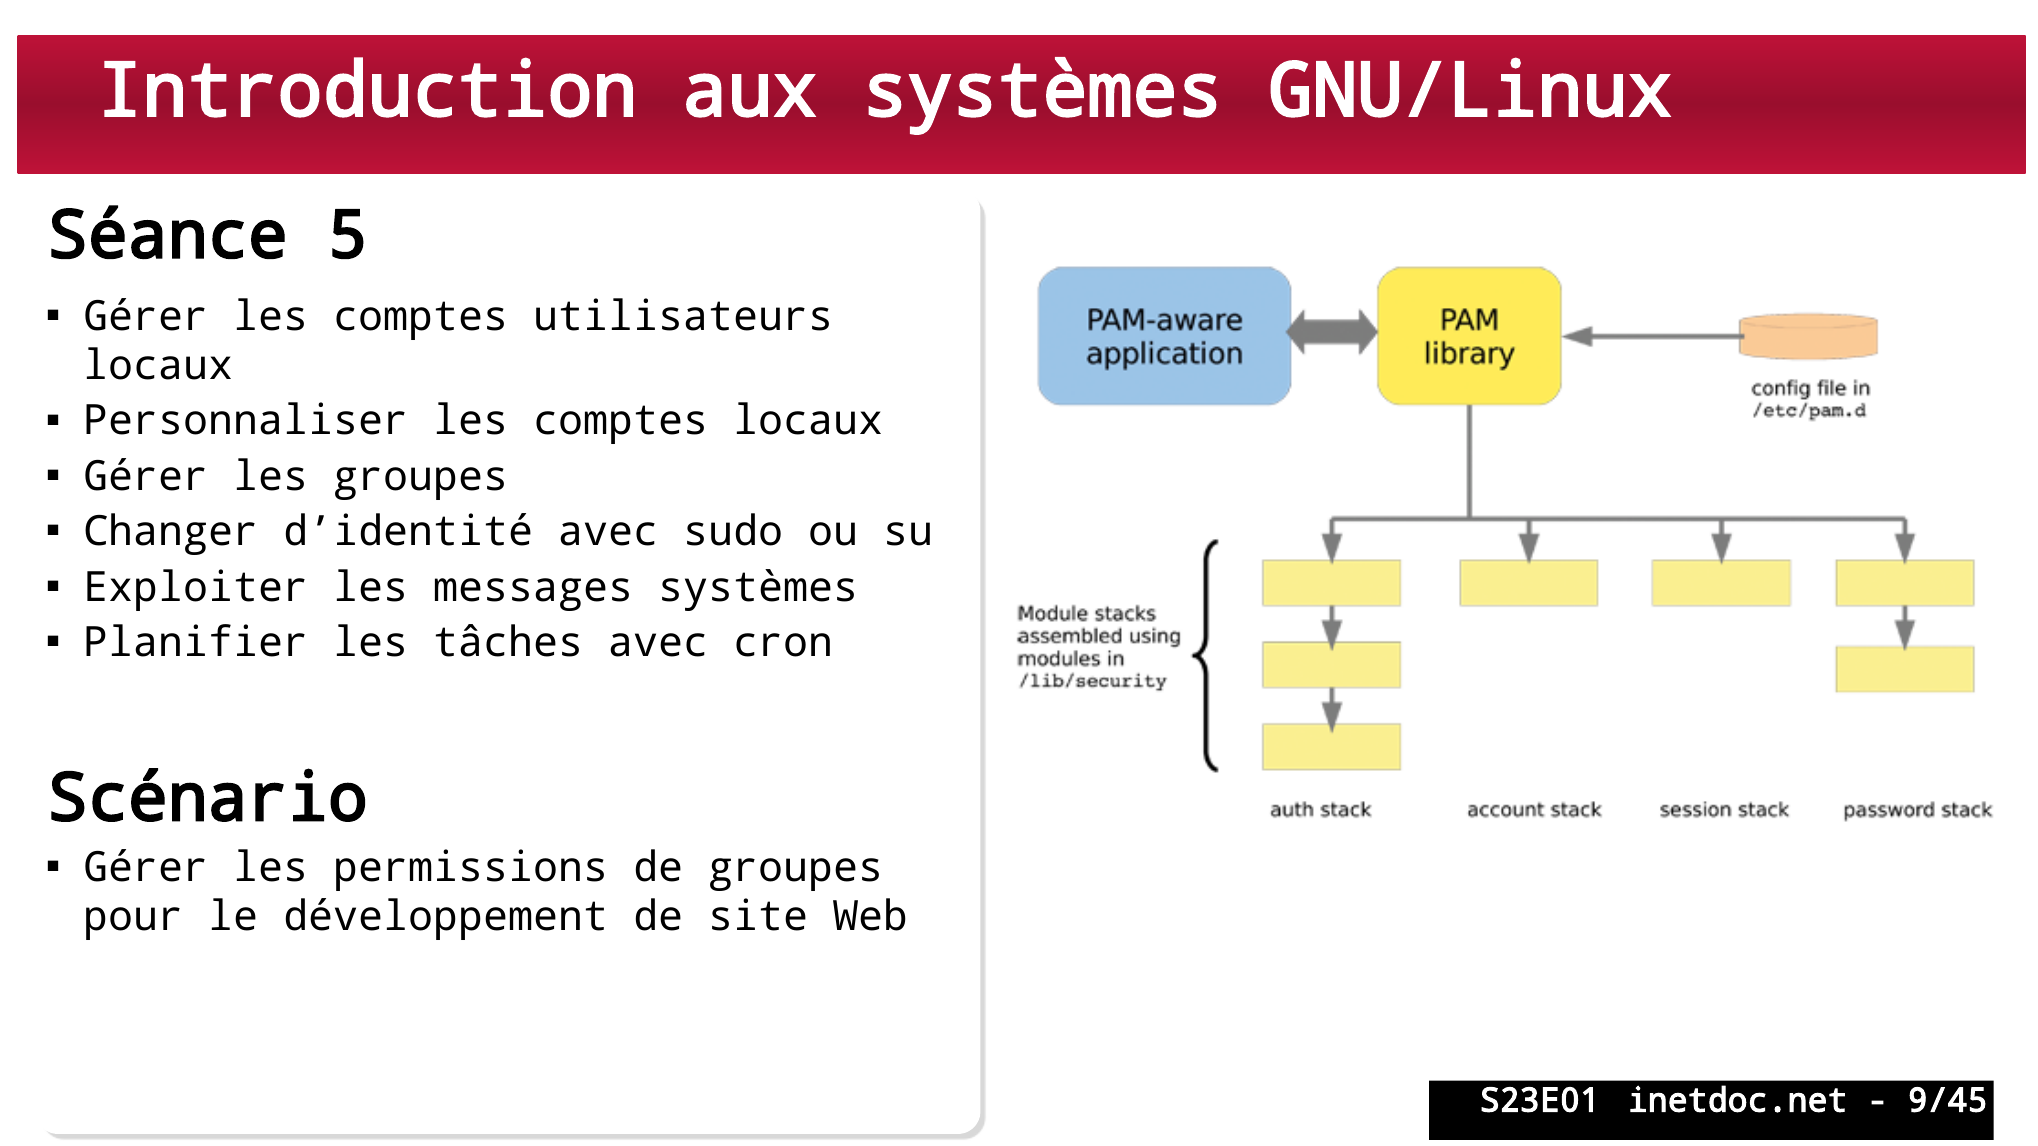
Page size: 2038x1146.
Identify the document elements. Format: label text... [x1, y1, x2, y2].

text_box Introduction aux systèmes GNU/Linux [17, 35, 2026, 174]
picture [1003, 247, 2008, 840]
text_box Séance 5 Gérer les comptes utilisateurs locaux Personnaliser les comptes locaux Gérer les groupes Changer d’identité avec sudo ou su Exploiter les messages systèmes Planifier les tâches avec cron Scénario Gérer les permissions de groupes pour le développement de site Web [35, 188, 981, 1134]
text_box S23E01 inetdoc.net - <numéro>/45 [1429, 1080, 1994, 1140]
